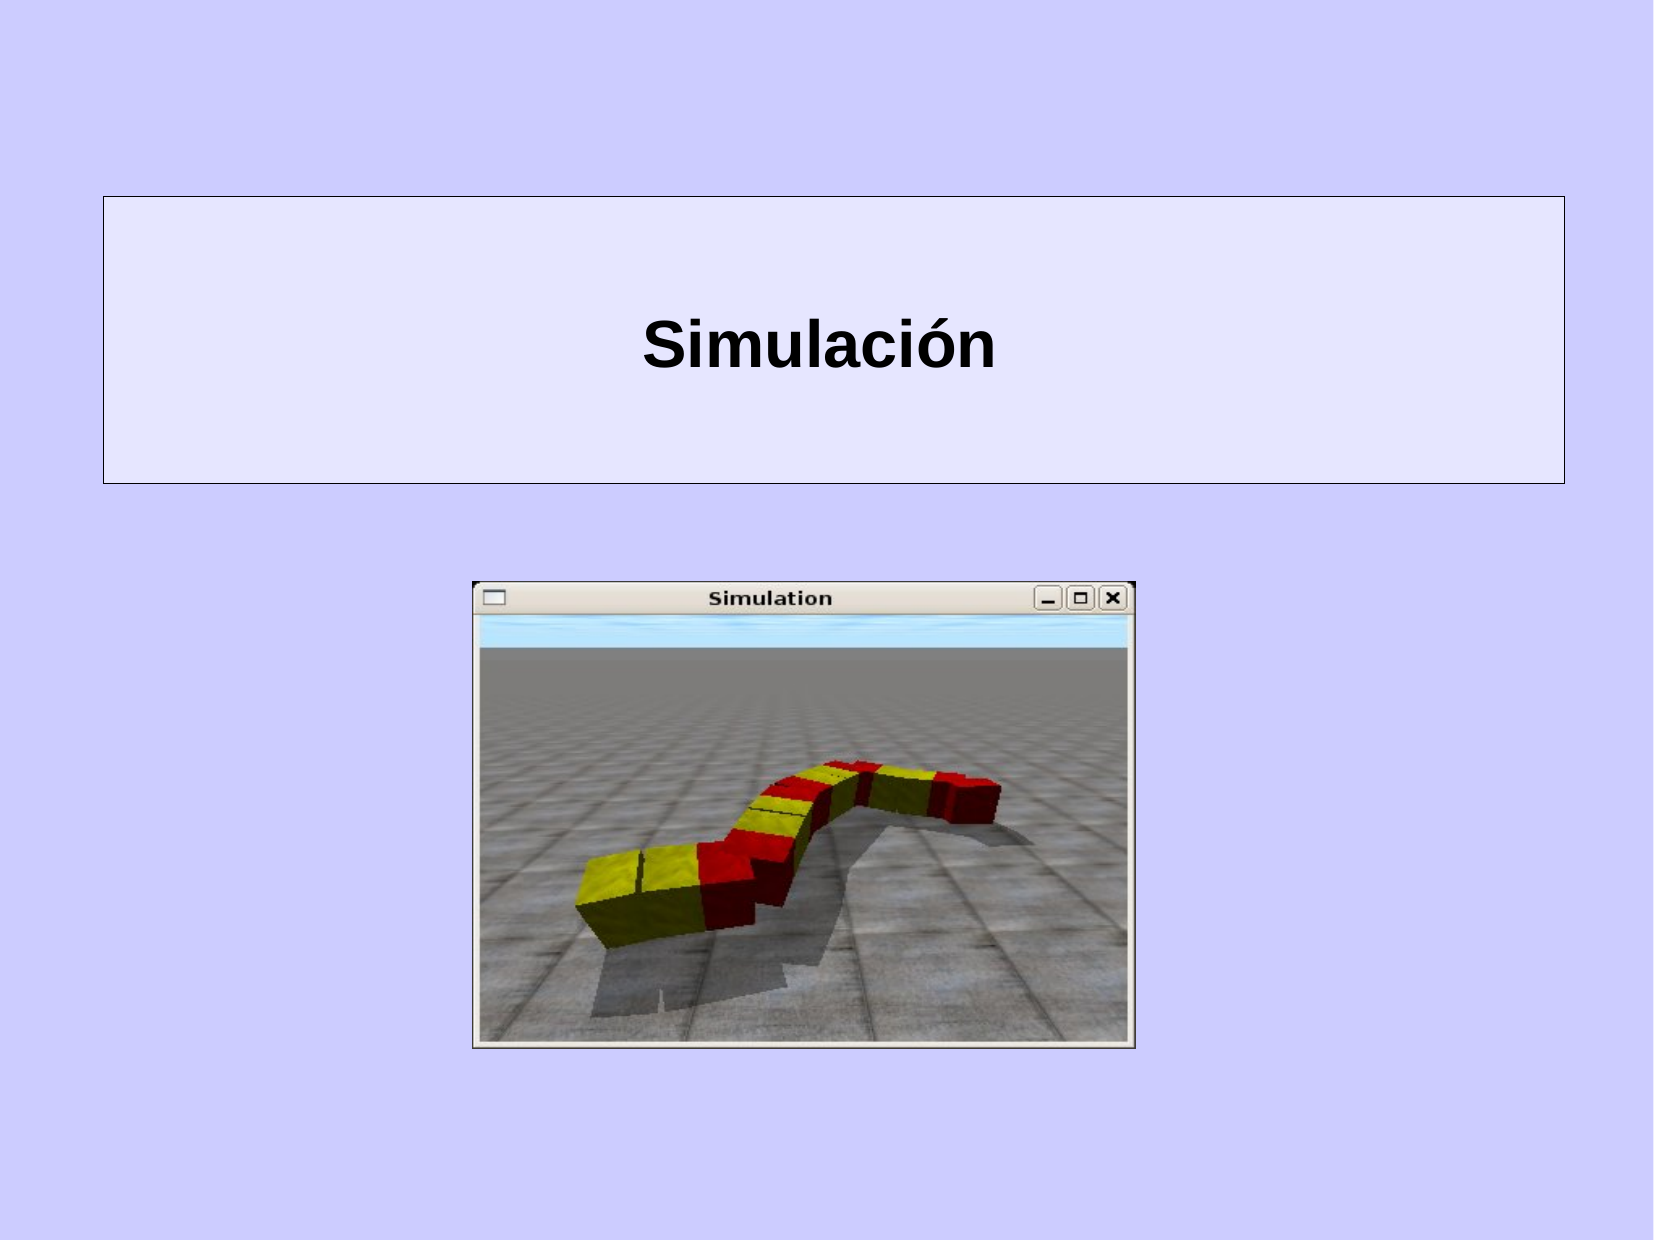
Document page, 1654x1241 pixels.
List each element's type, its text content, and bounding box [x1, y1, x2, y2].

text_box [103, 196, 1565, 233]
picture [472, 581, 1136, 1049]
title Simulación [63, 233, 1578, 455]
text_box [103, 455, 1565, 484]
